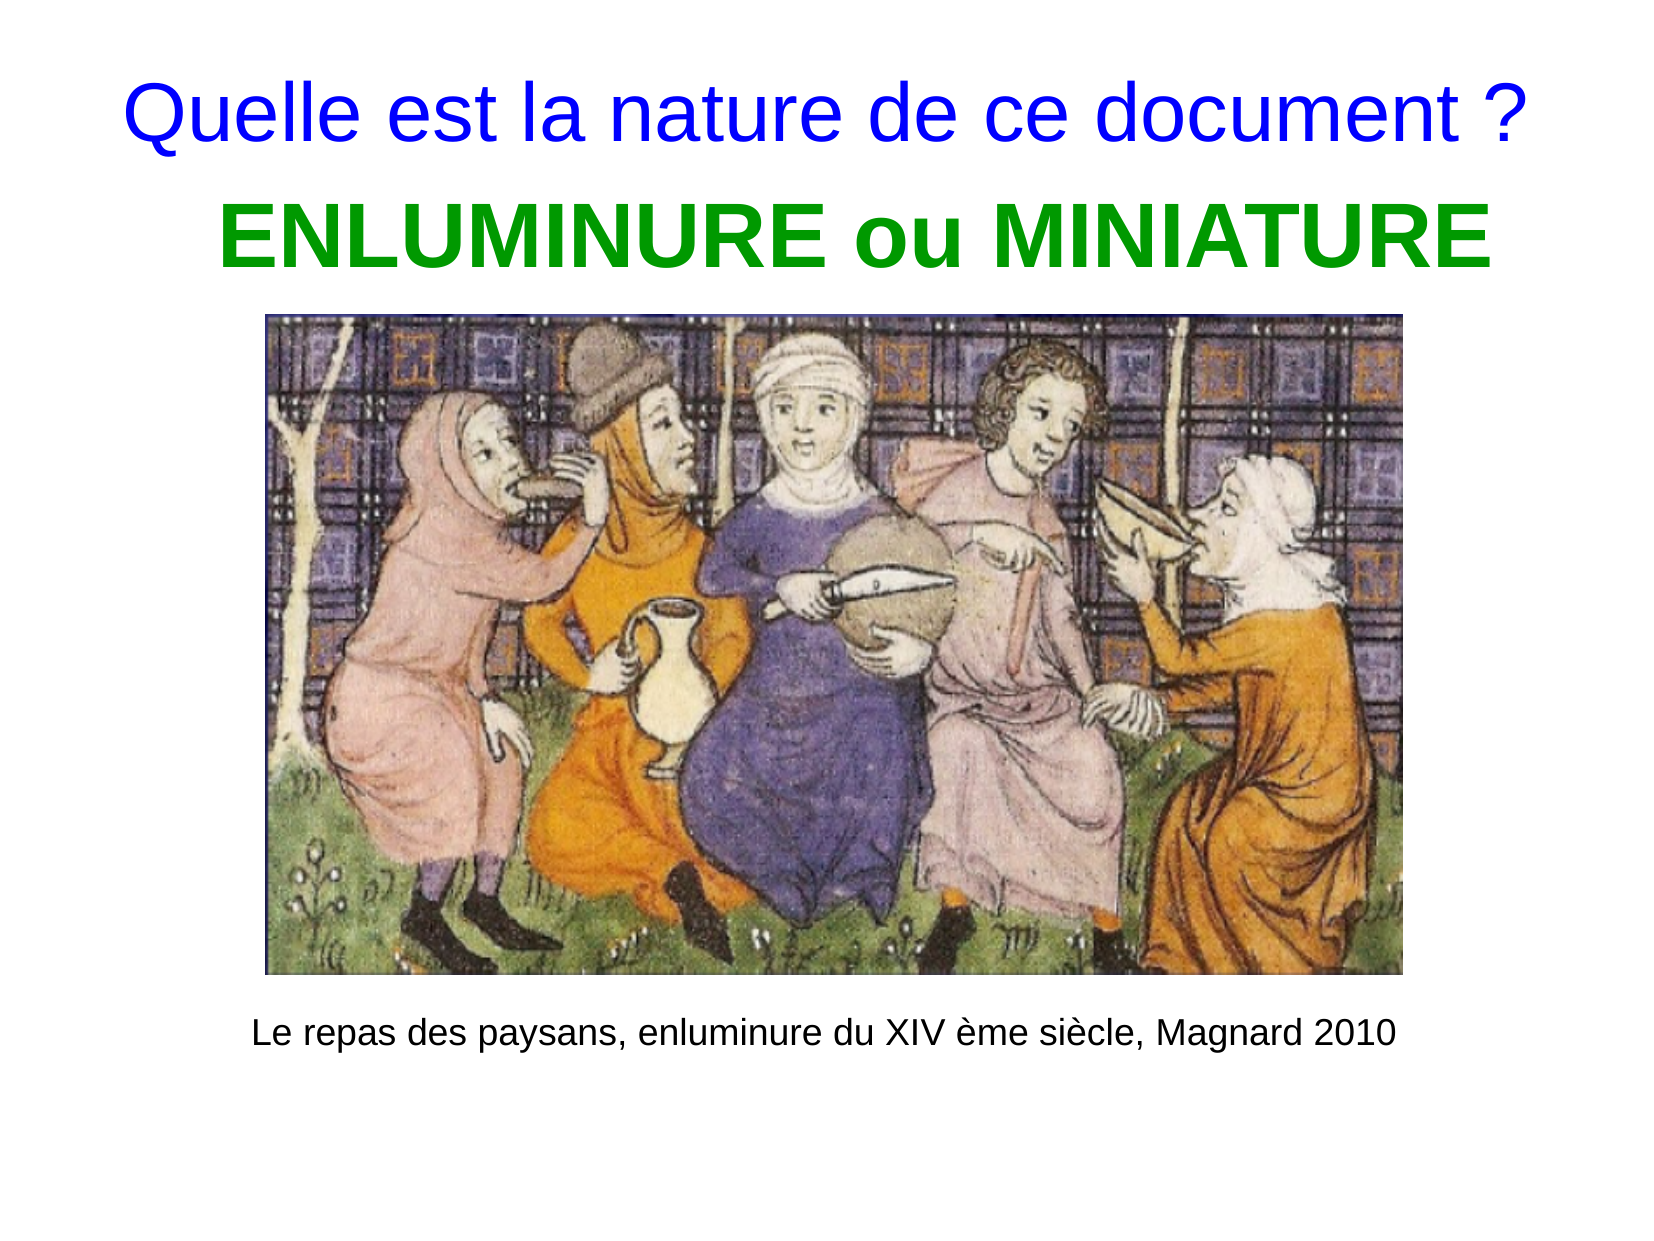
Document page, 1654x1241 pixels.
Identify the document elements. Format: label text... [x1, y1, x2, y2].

text_box Le repas des paysans, enluminure du XIV ème siècle, Magnard 2010 [236, 1003, 1418, 1061]
picture [265, 314, 1403, 975]
text_box Quelle est la nature de ce document ? [59, 59, 1595, 167]
text_box ENLUMINURE ou MINIATURE [88, 177, 1625, 296]
